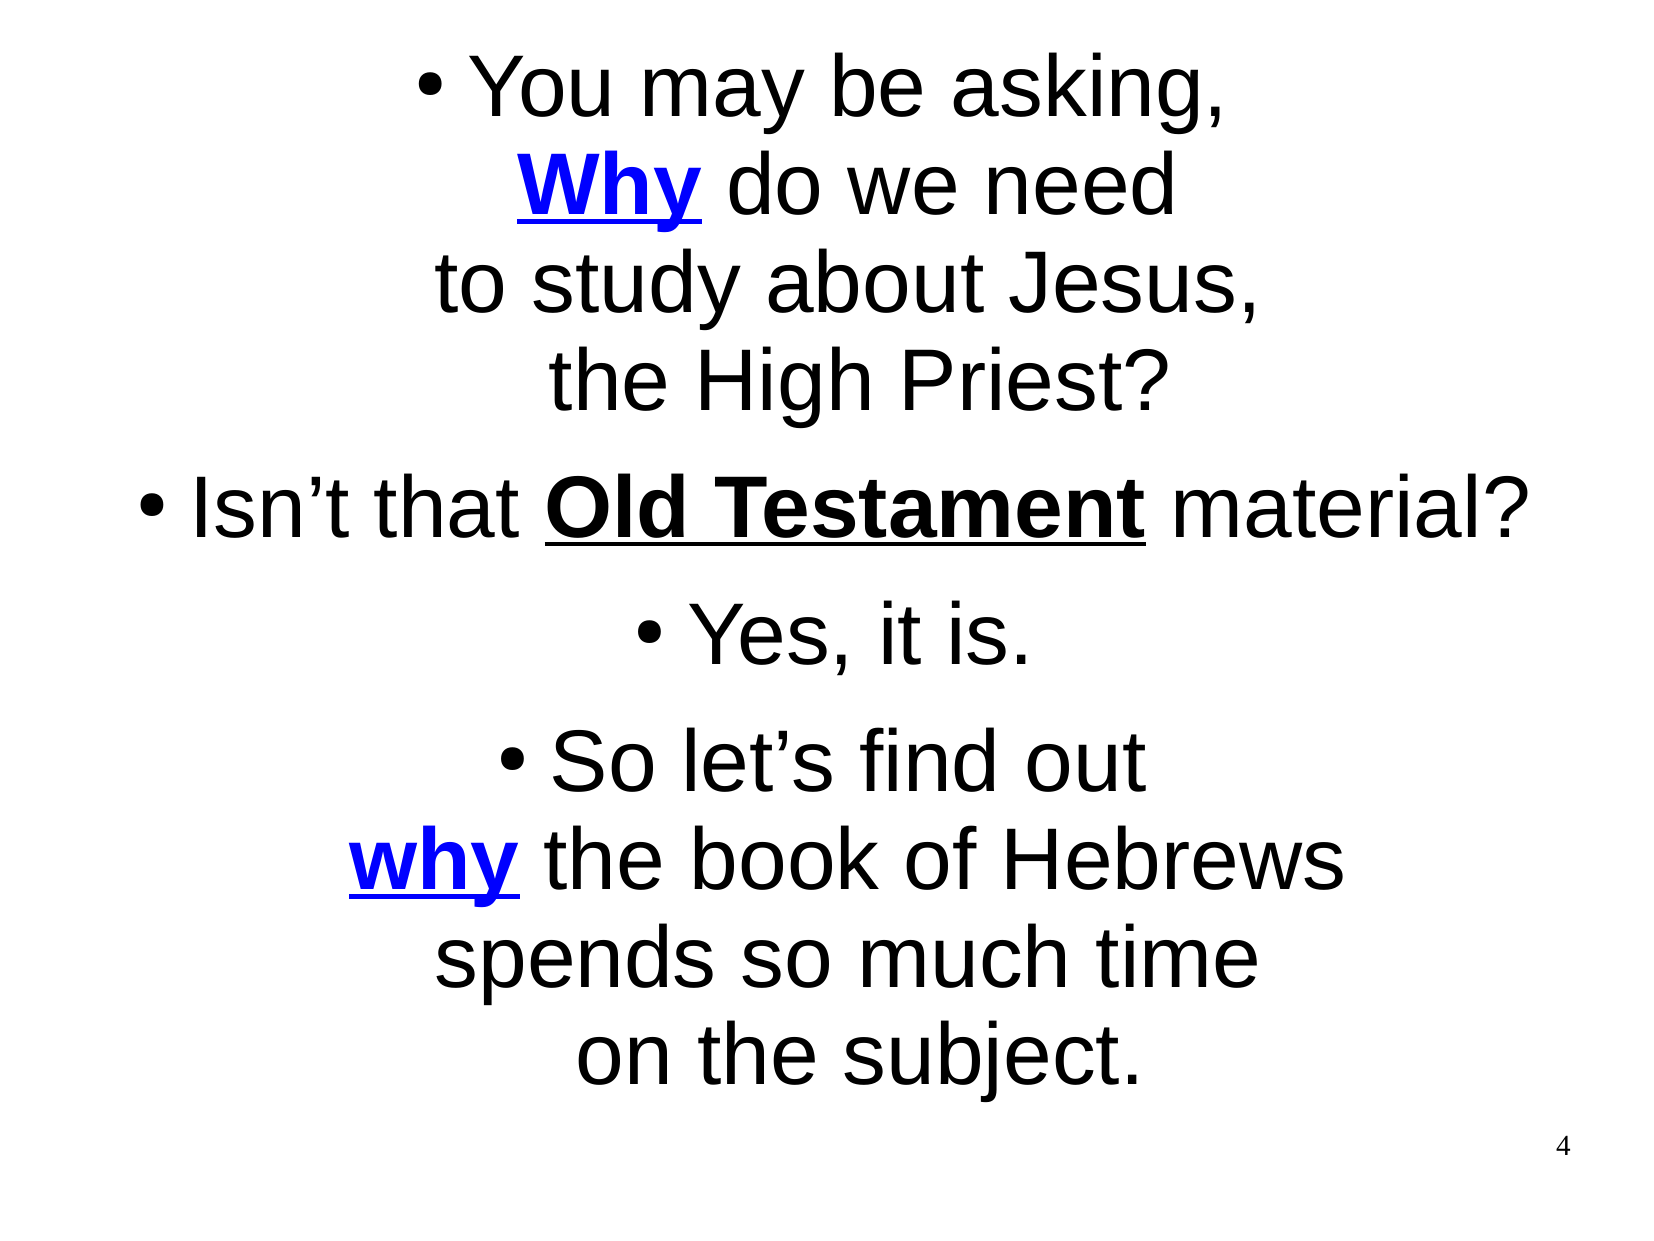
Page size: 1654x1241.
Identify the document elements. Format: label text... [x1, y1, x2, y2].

list You may be asking, Why do we need to study about Jesus, the High Priest? Isn’t that Old Testament material? Yes, it is. So let’s find out why the book of Hebrews spends so much time on the subject. [37, 37, 1613, 1238]
